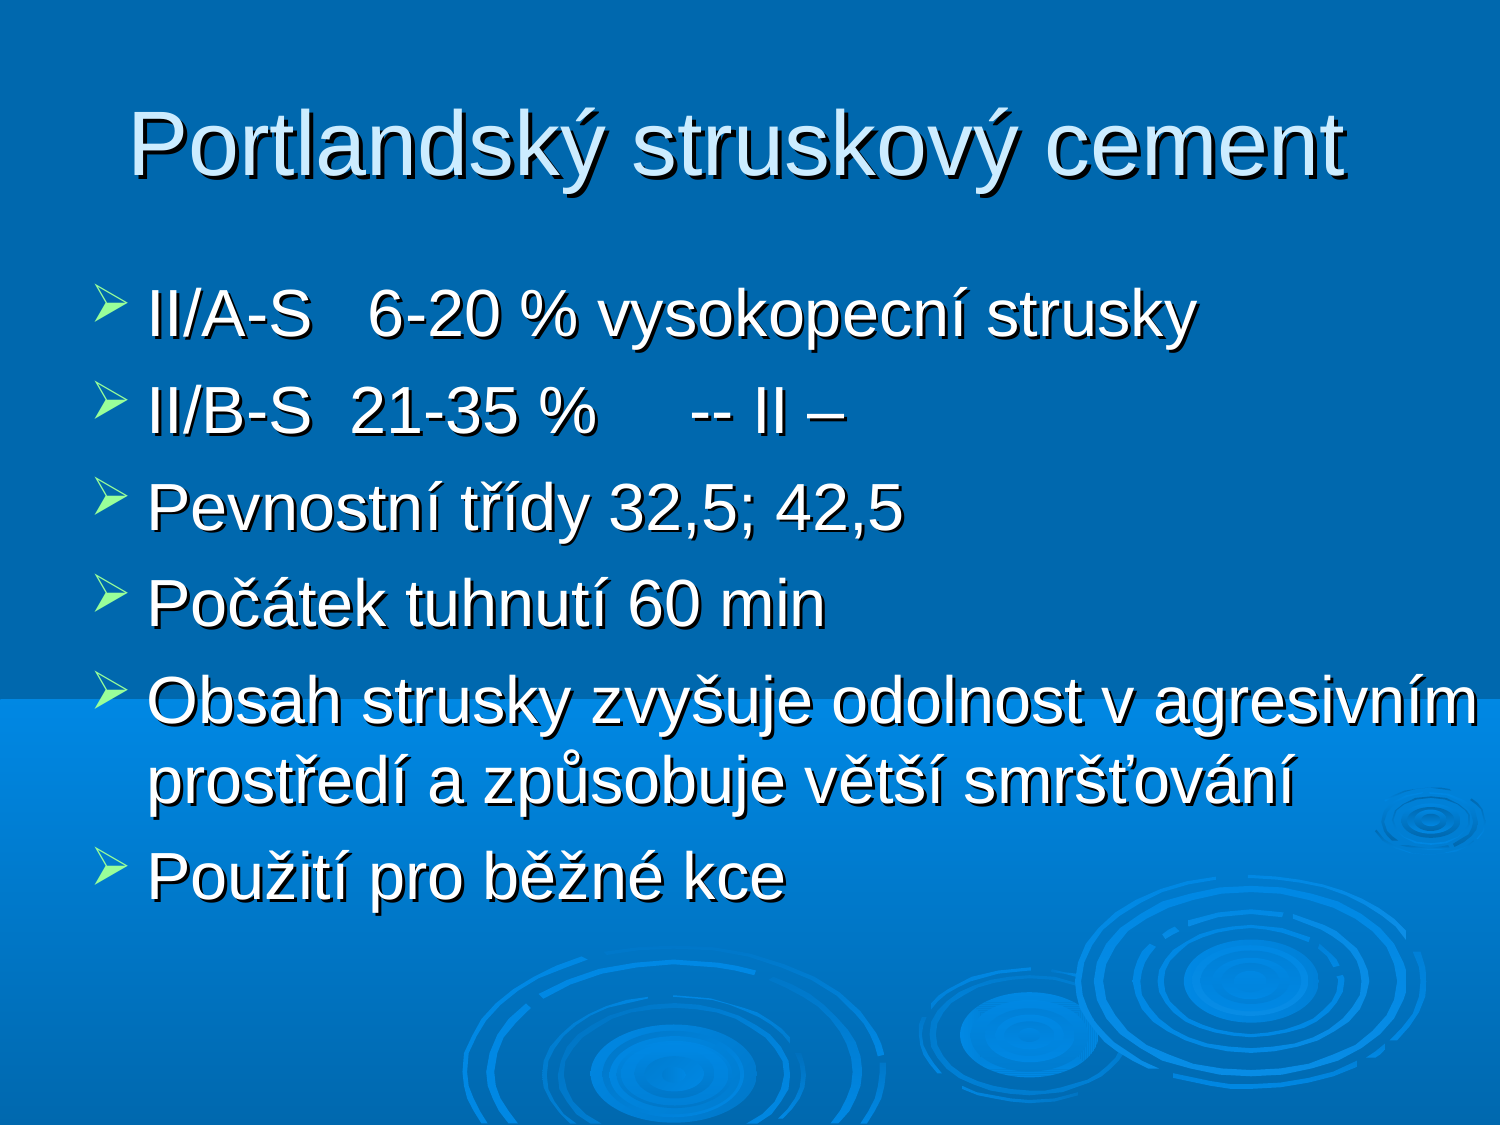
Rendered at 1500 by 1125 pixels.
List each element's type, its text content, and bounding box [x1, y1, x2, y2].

title Portlandský struskový cement [75, 45, 1426, 233]
list II/A-S 6-20 % vysokopecní strusky II/B-S 21-35 % -- II – Pevnostní třídy 32,5; 42,5 Počátek tuhnutí 60 min Obsah strusky zvyšuje odolnost v agresivním prostředí a způsobuje větší smršťování Použití pro běžné kce [75, 262, 1500, 1114]
